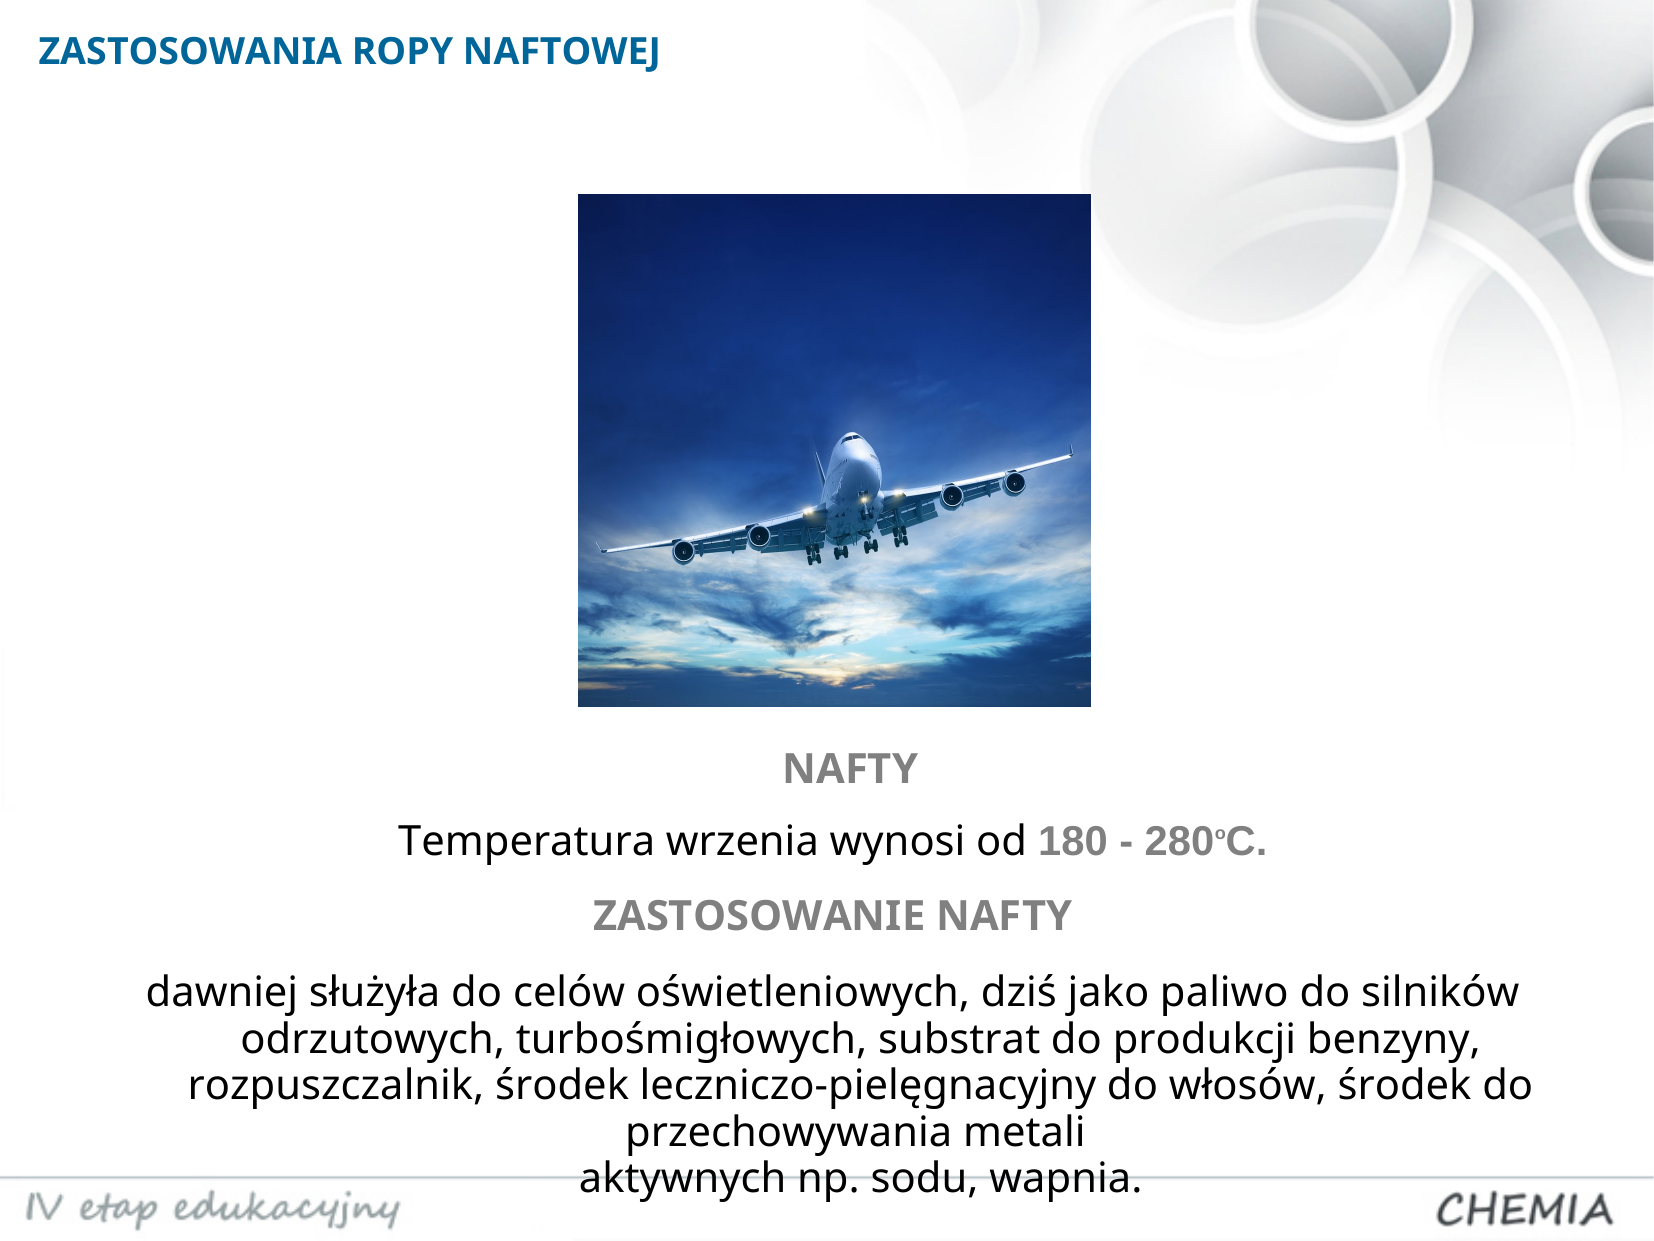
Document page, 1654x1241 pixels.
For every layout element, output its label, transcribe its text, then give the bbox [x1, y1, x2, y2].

text_box NAFTY [637, 738, 1063, 801]
picture [0, 0, 1654, 1241]
text_box ZASTOSOWANIA ROPY NAFTOWEJ [23, 23, 1276, 81]
list Temperatura wrzenia wynosi od 180 - 280oC. ZASTOSOWANIE NAFTY dawniej służyła do celów oświetleniowych, dziś jako paliwo do silników odrzutowych, turbośmigłowych, substrat do produkcji benzyny, rozpuszczalnik, środek leczniczo-pielęgnacyjny do włosów, środek do przechowywania metali aktywnych np. sodu, wapnia. [47, 809, 1619, 1176]
